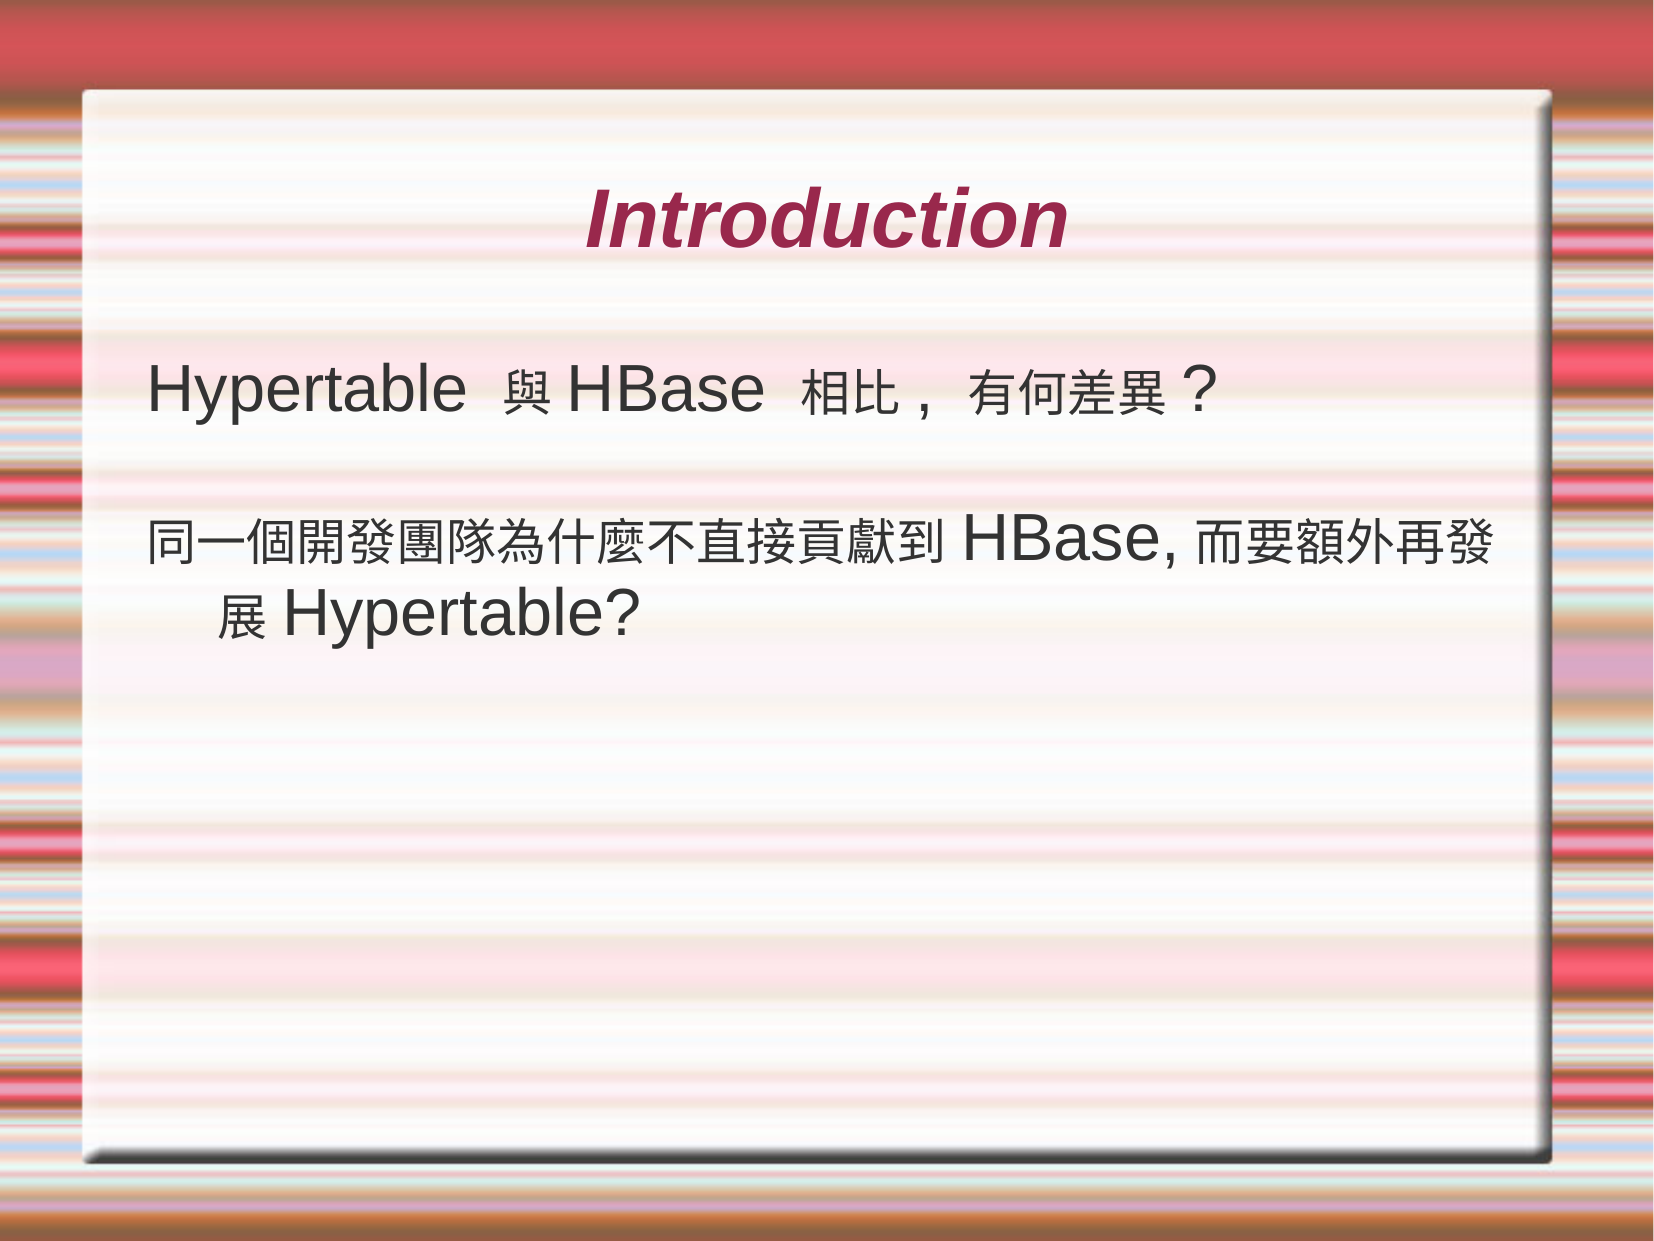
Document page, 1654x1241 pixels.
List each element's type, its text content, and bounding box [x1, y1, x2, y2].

title Introduction [121, 122, 1534, 315]
picture [0, 0, 1654, 1241]
list Hypertable 與HBase 相比, 有何差異? 同一個開發團隊為什麼不直接貢獻到HBase,而要額外再發展Hypertable? [134, 350, 1516, 1118]
